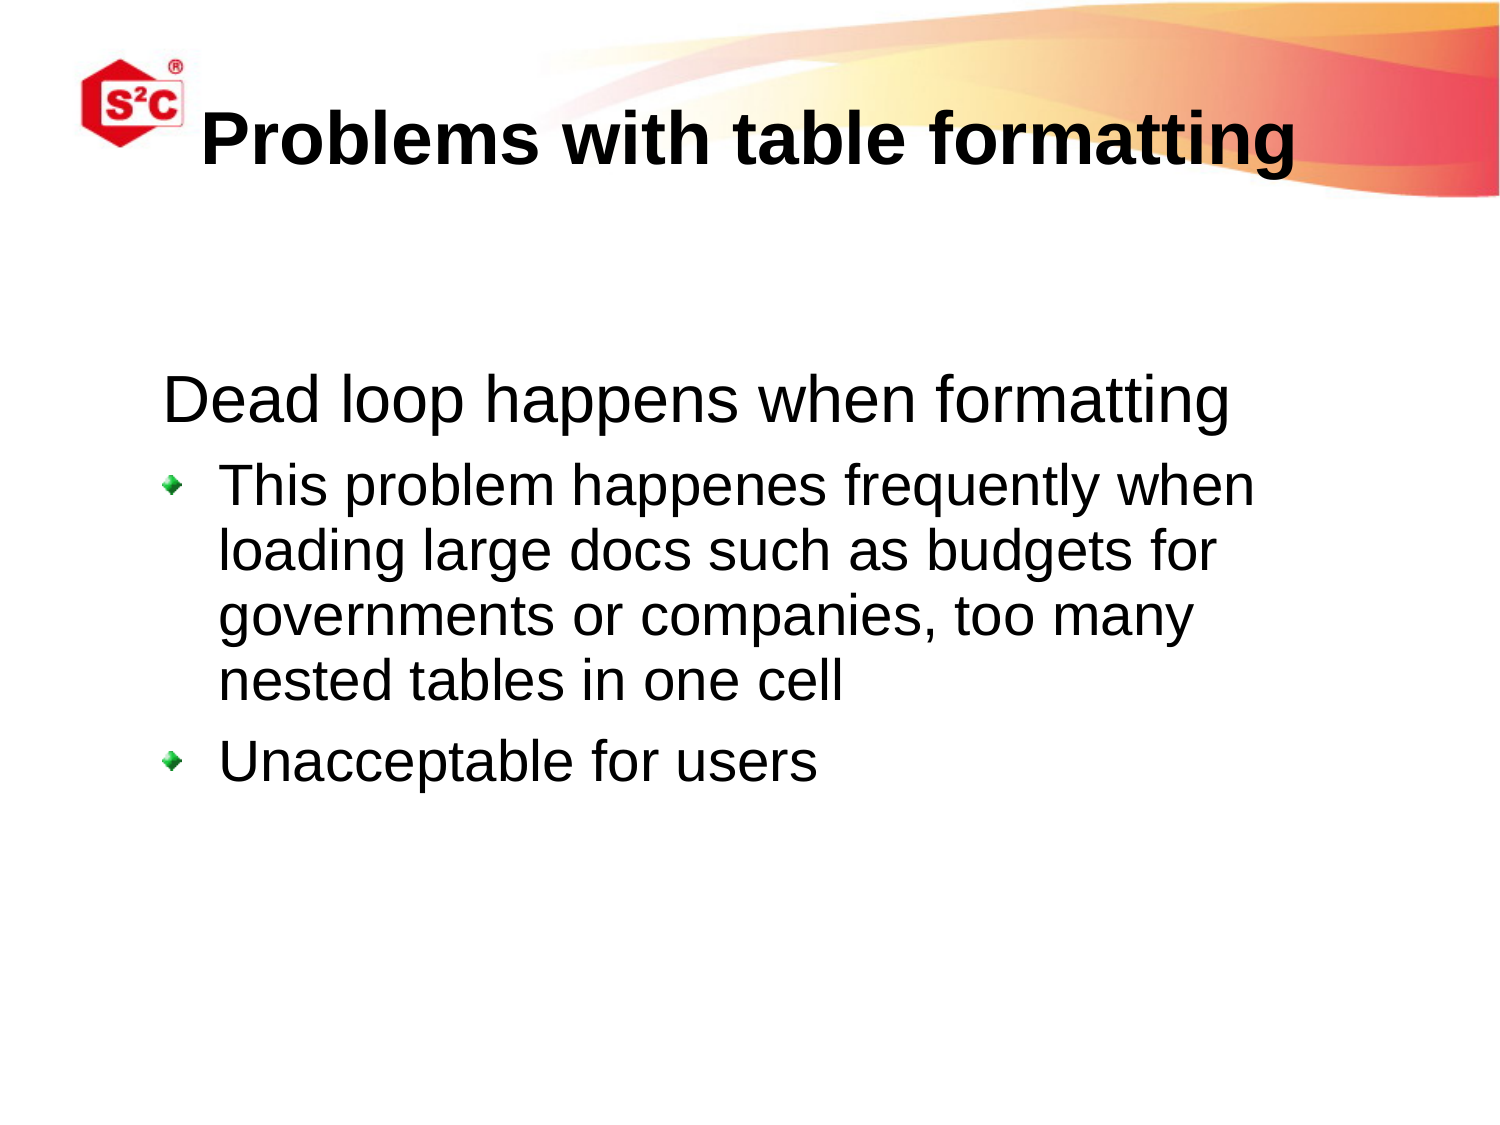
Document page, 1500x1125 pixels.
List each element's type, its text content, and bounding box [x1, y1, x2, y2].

picture [0, 0, 1500, 1125]
title Problems with table formatting [75, 44, 1425, 233]
list Dead loop happens when formatting This problem happenes frequently when loading large docs such as budgets for governments or companies, too many nested tables in one cell Unacceptable for users [147, 354, 1329, 1004]
